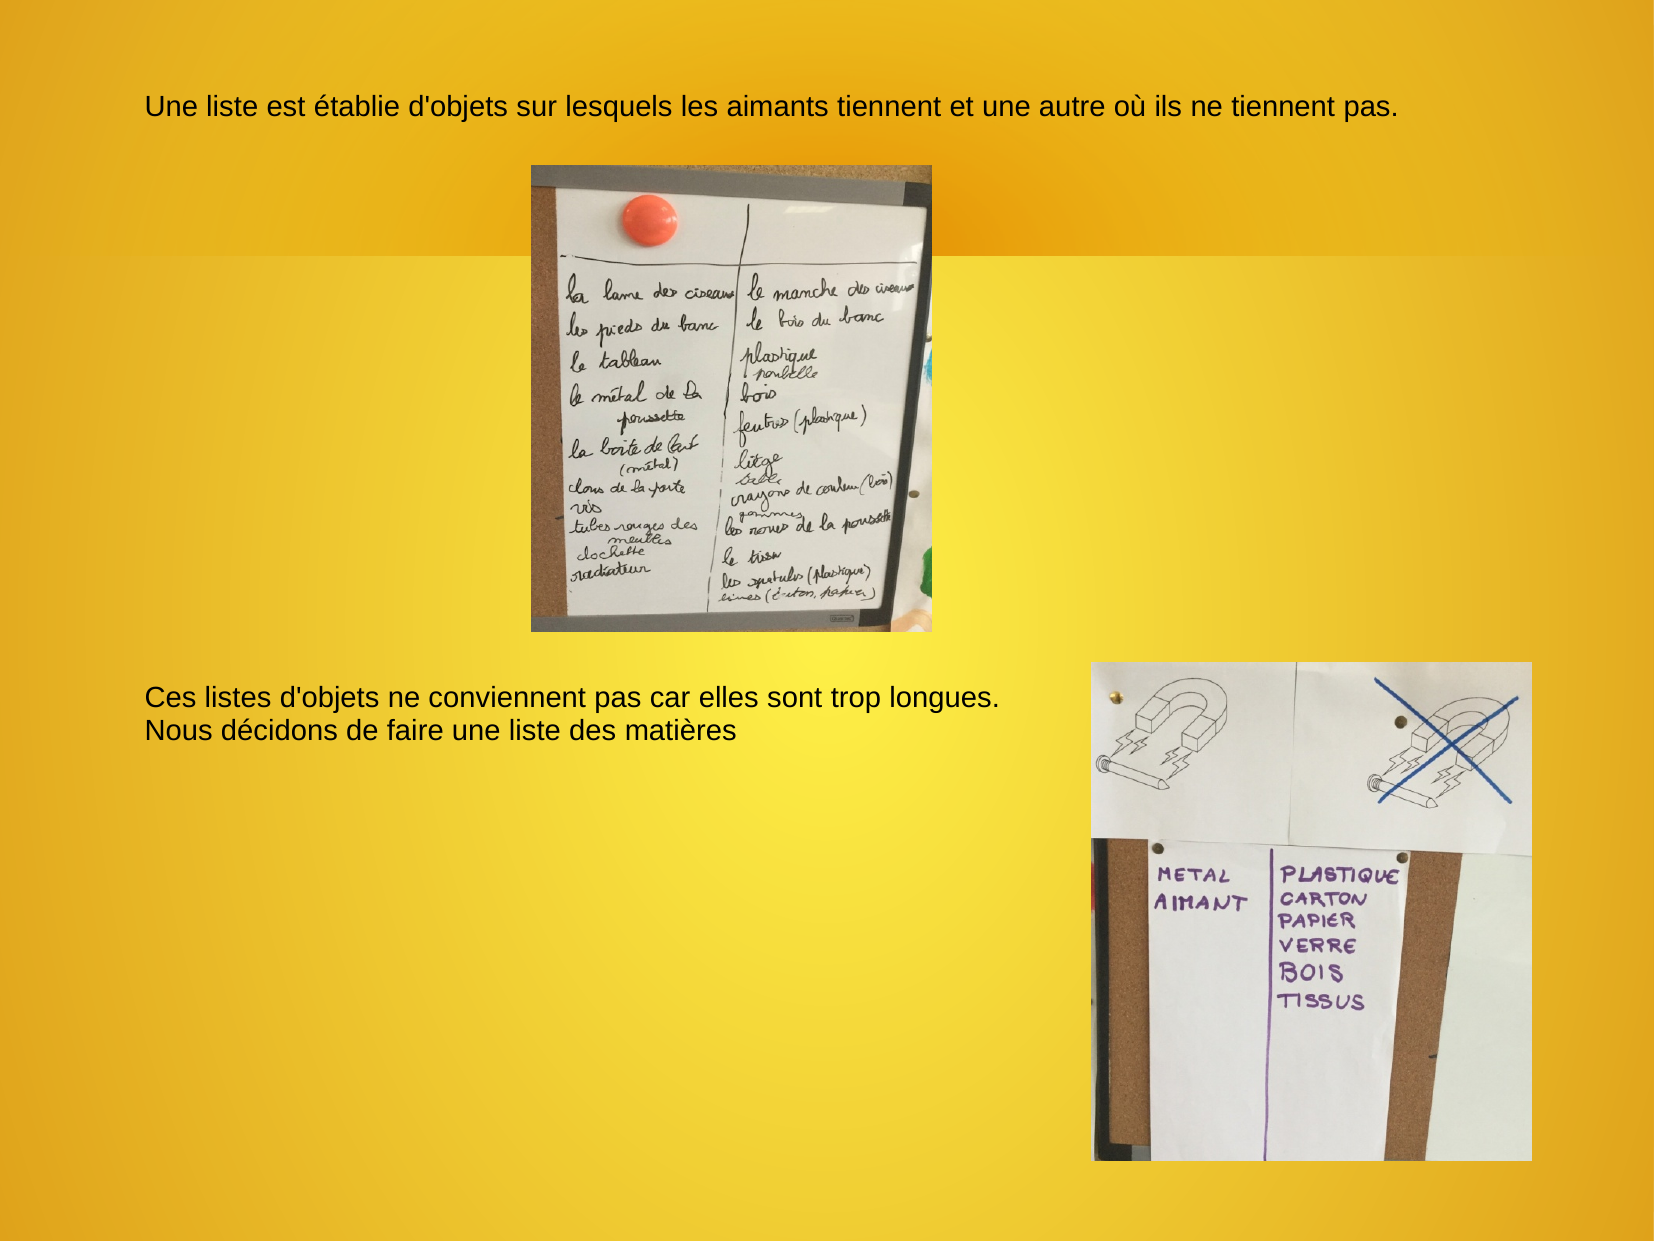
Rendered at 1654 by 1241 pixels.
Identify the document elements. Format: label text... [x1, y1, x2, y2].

text_box Une liste est établie d'objets sur lesquels les aimants tiennent et une autre où ils ne tiennent pas. [129, 82, 1406, 164]
text_box Ces listes d'objets ne conviennent pas car elles sont trop longues. Nous décidons de faire une liste des matières [129, 673, 1091, 754]
picture [1091, 662, 1532, 1161]
picture [531, 165, 932, 632]
